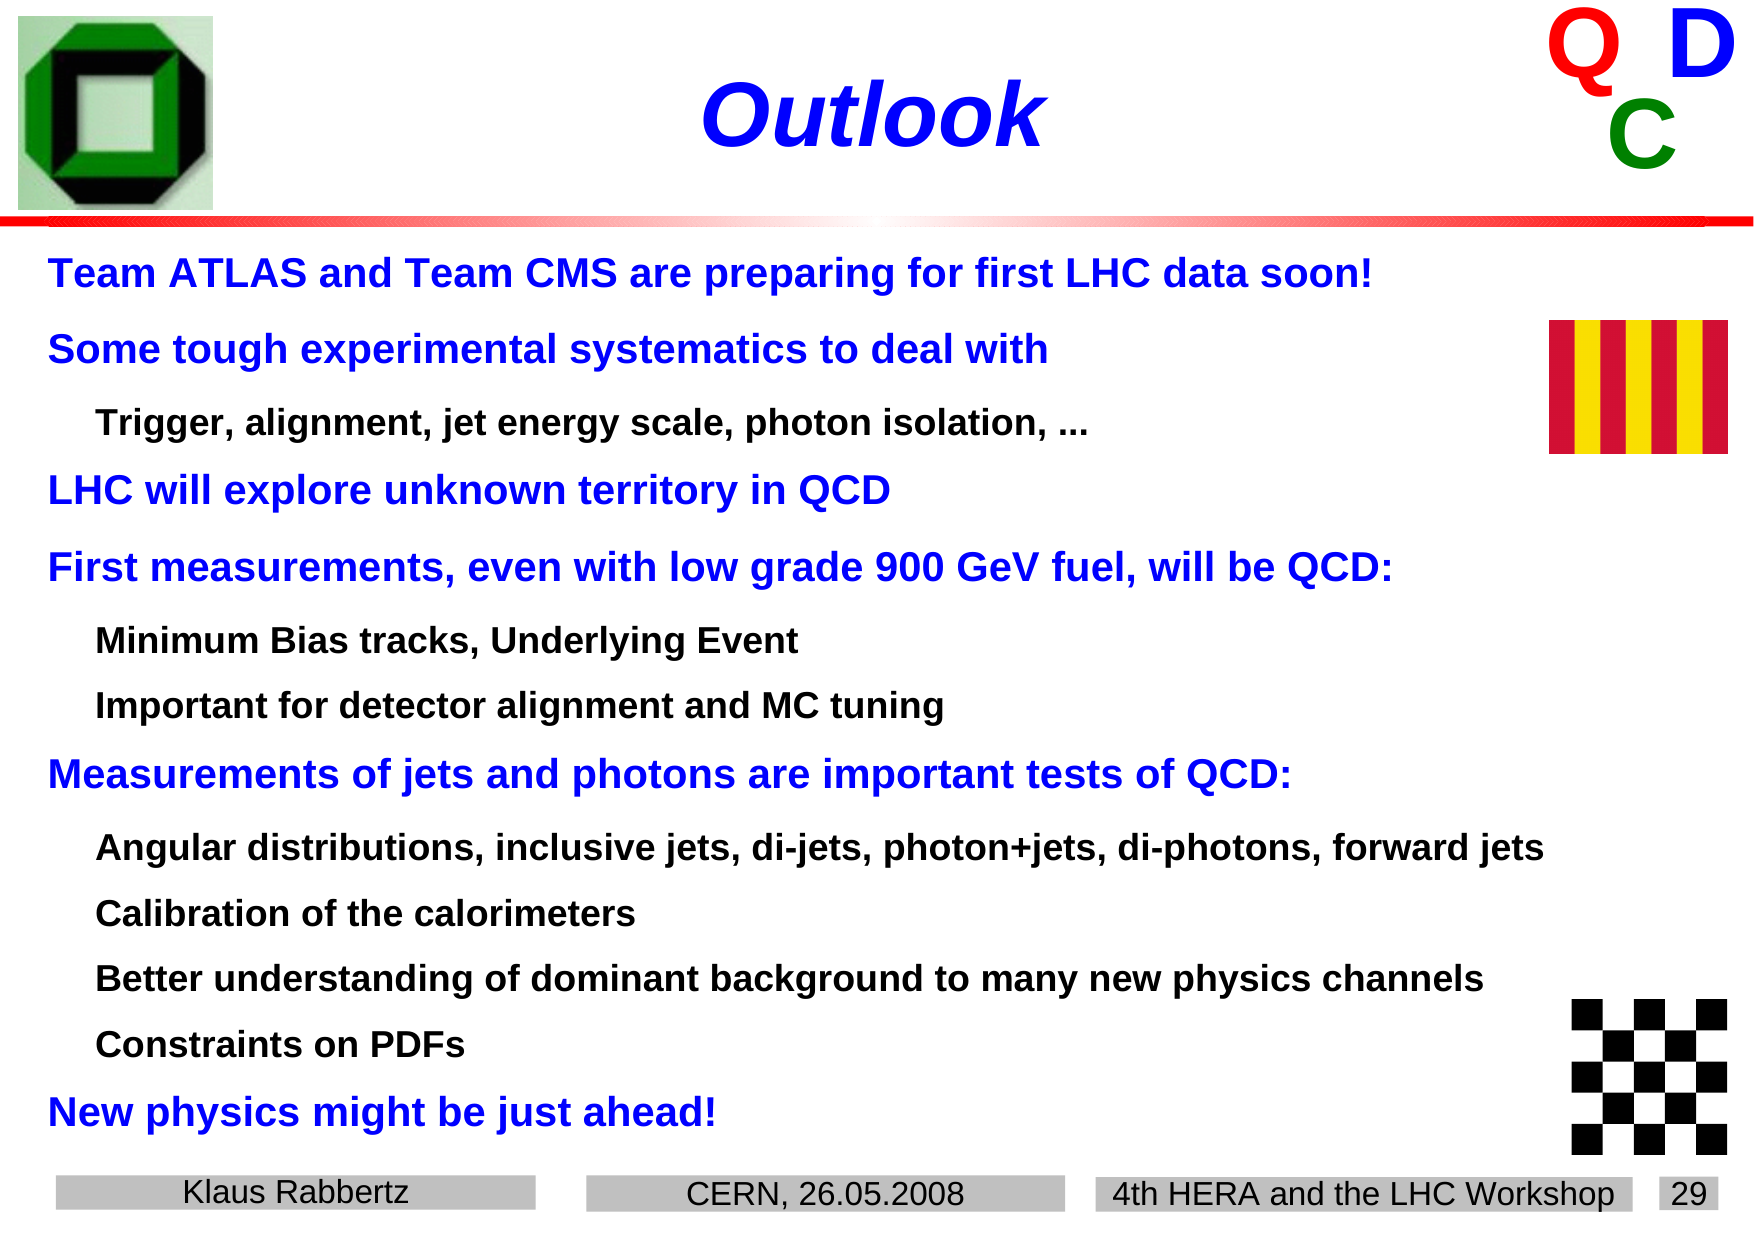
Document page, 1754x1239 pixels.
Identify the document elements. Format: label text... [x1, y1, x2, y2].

list Team ATLAS and Team CMS are preparing for first LHC data soon! Some tough experimental systematics to deal with Trigger, alignment, jet energy scale, photon isolation, ... LHC will explore unknown territory in QCD First measurements, even with low grade 900 GeV fuel, will be QCD: Minimum Bias tracks, Underlying Event Important for detector alignment and MC tuning Measurements of jets and photons are important tests of QCD: Angular distributions, inclusive jets, di-jets, photon+jets, di-photons, forward jets Calibration of the calorimeters Better understanding of dominant background to many new physics channels Constraints on PDFs New physics might be just ahead! [35, 249, 1719, 1136]
picture [1549, 320, 1728, 454]
title Outlook [220, 27, 1525, 202]
picture [18, 16, 213, 210]
text_box [1571, 999, 1728, 1155]
